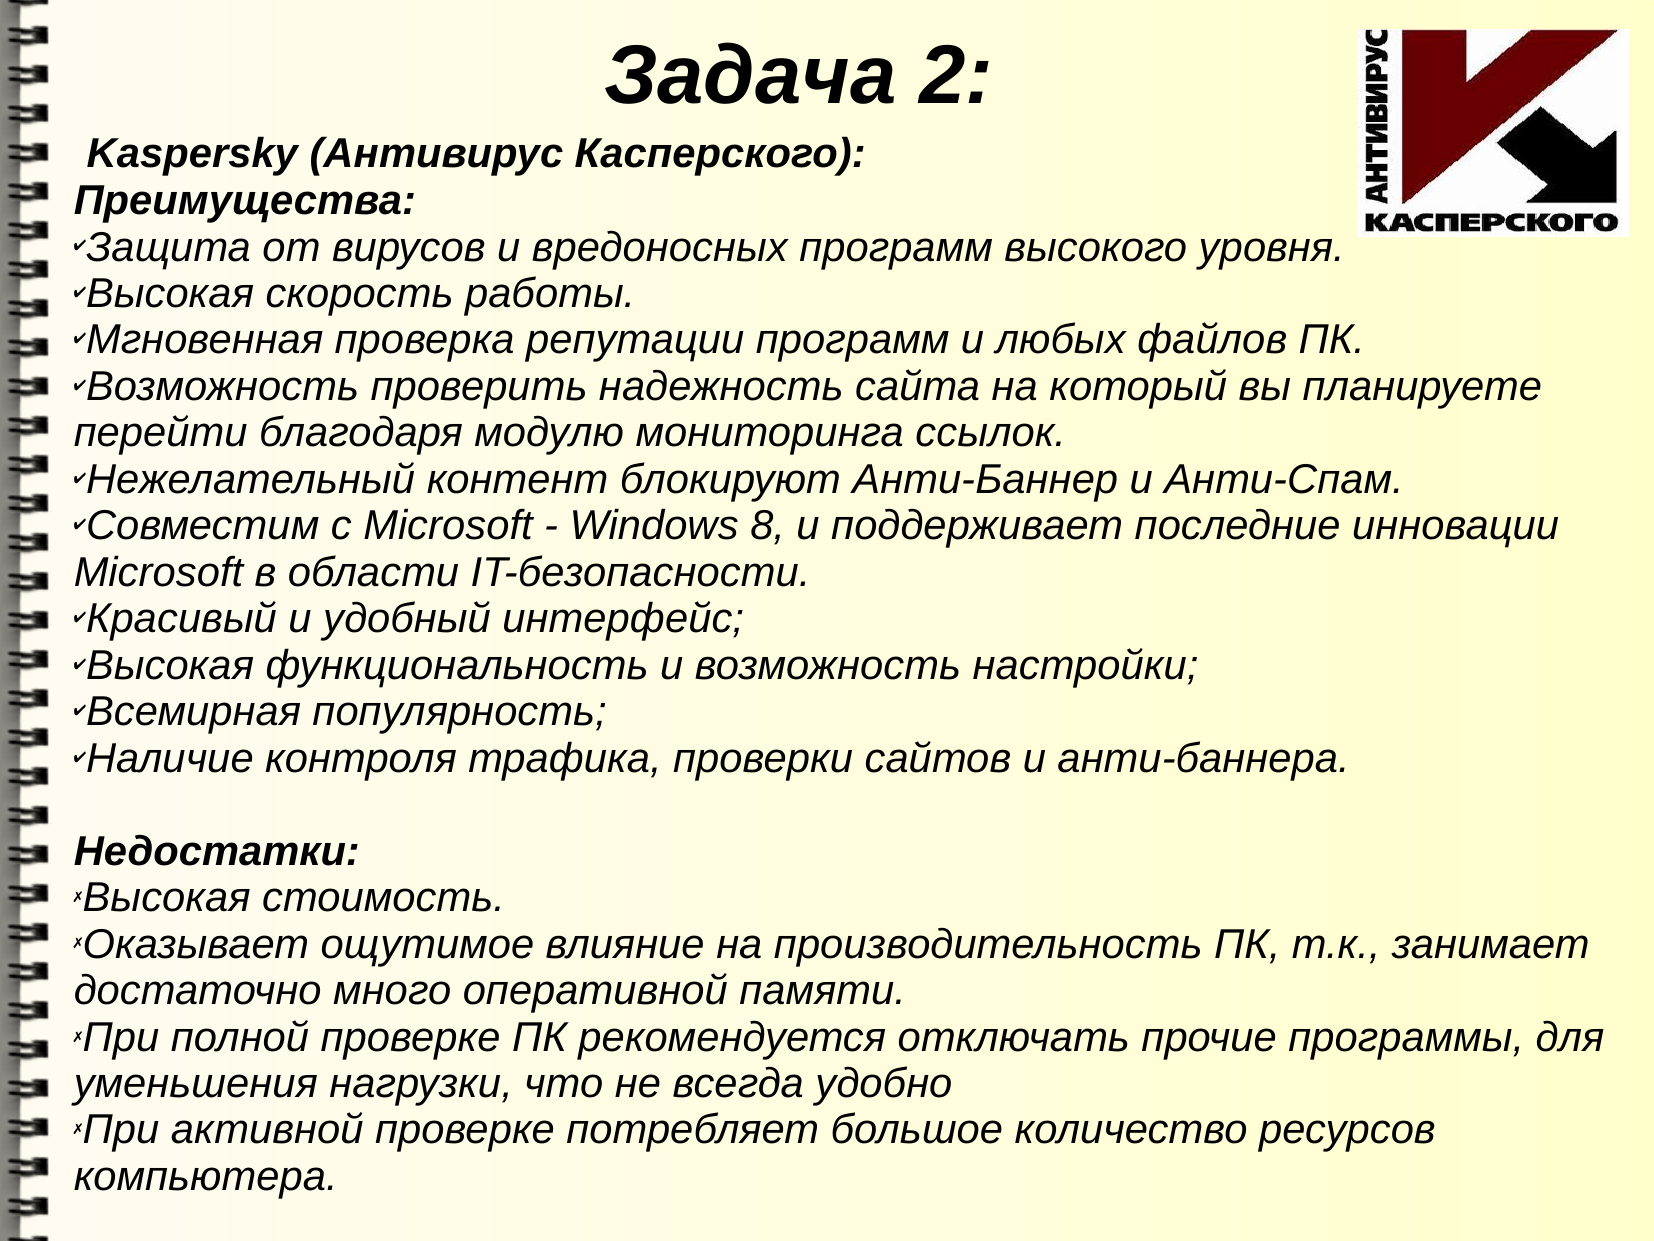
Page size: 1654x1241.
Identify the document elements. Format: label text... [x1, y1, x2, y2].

picture [0, 0, 76, 1241]
text_box Kaspersky (Антивирус Касперского): Преимущества: Защита от вирусов и вредоносных программ высокого уровня. Высокая скорость работы. Мгновенная проверка репутации программ и любых файлов ПК. Возможность проверить надежность сайта на который вы планируете перейти благодаря модулю мониторинга ссылок. Нежелательный контент блокируют Анти-Баннер и Анти-Спам. Совместим с Microsoft - Windows 8, и поддерживает последние инновации Microsoft в области IT-безопасности. Красивый и удобный интерфейс; Высокая функциональность и возможность настройки; Всемирная популярность; Наличие контроля трафика, проверки сайтов и анти-баннера. Недостатки: Высокая стоимость. Оказывает ощутимое влияние на производительность ПК, т.к., занимает достаточно много оперативной памяти. При полной проверке ПК рекомендуется отключать прочие программы, для уменьшения нагрузки, что не всегда удобно При активной проверке потребляет большое количество ресурсов компьютера. [59, 118, 1654, 1241]
picture [1358, 29, 1629, 237]
title Задача 2: [593, 28, 1004, 118]
